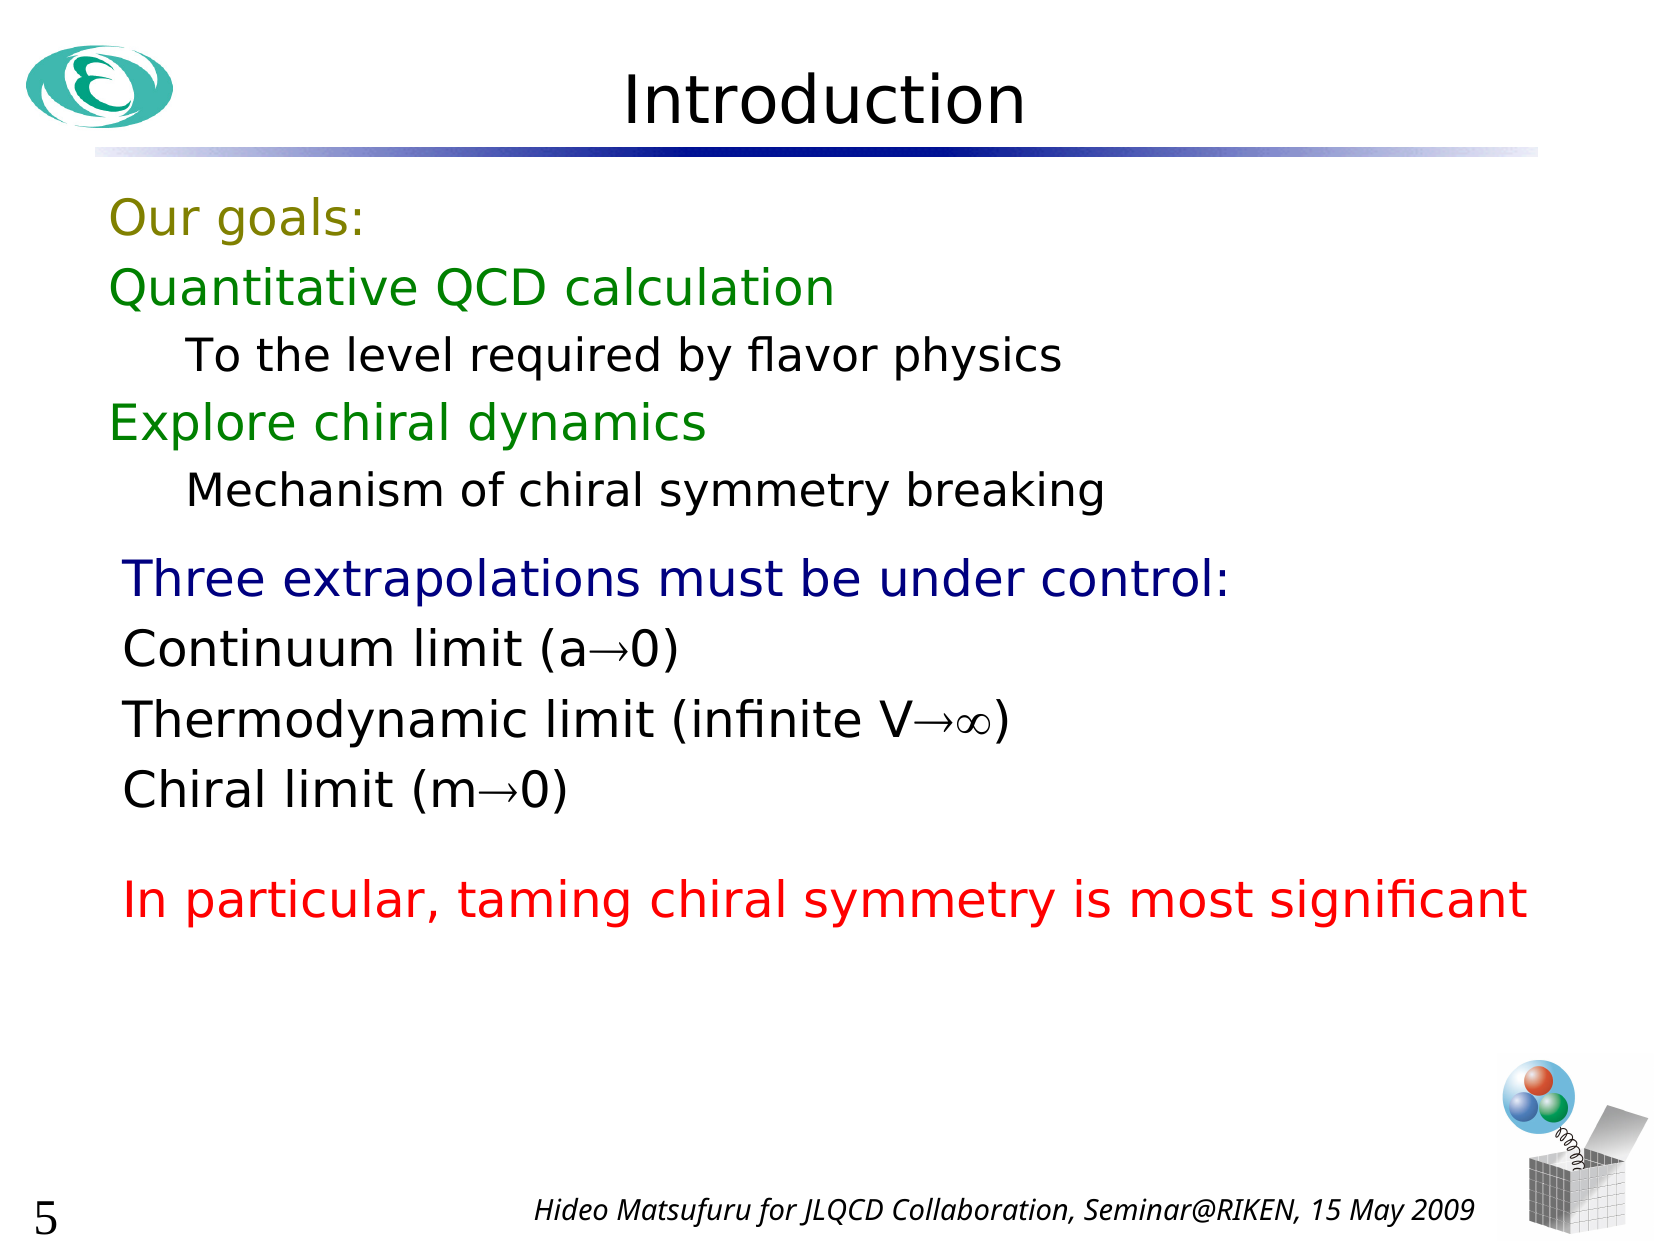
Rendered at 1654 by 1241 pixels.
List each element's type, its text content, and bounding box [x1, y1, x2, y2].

title Introduction [201, 47, 1450, 154]
picture [1497, 1053, 1654, 1241]
list Our goals: Quantitative QCD calculation To the level required by flavor physics Explore chiral dynamics Mechanism of chiral symmetry breaking [91, 188, 1543, 518]
list Three extrapolations must be under control: Continuum limit (a0) Thermodynamic limit (infinite V) Chiral limit (m0) [104, 550, 1557, 840]
picture [95, 147, 1538, 157]
picture [20, 37, 179, 136]
list In particular, taming chiral symmetry is most significant [104, 870, 1557, 999]
